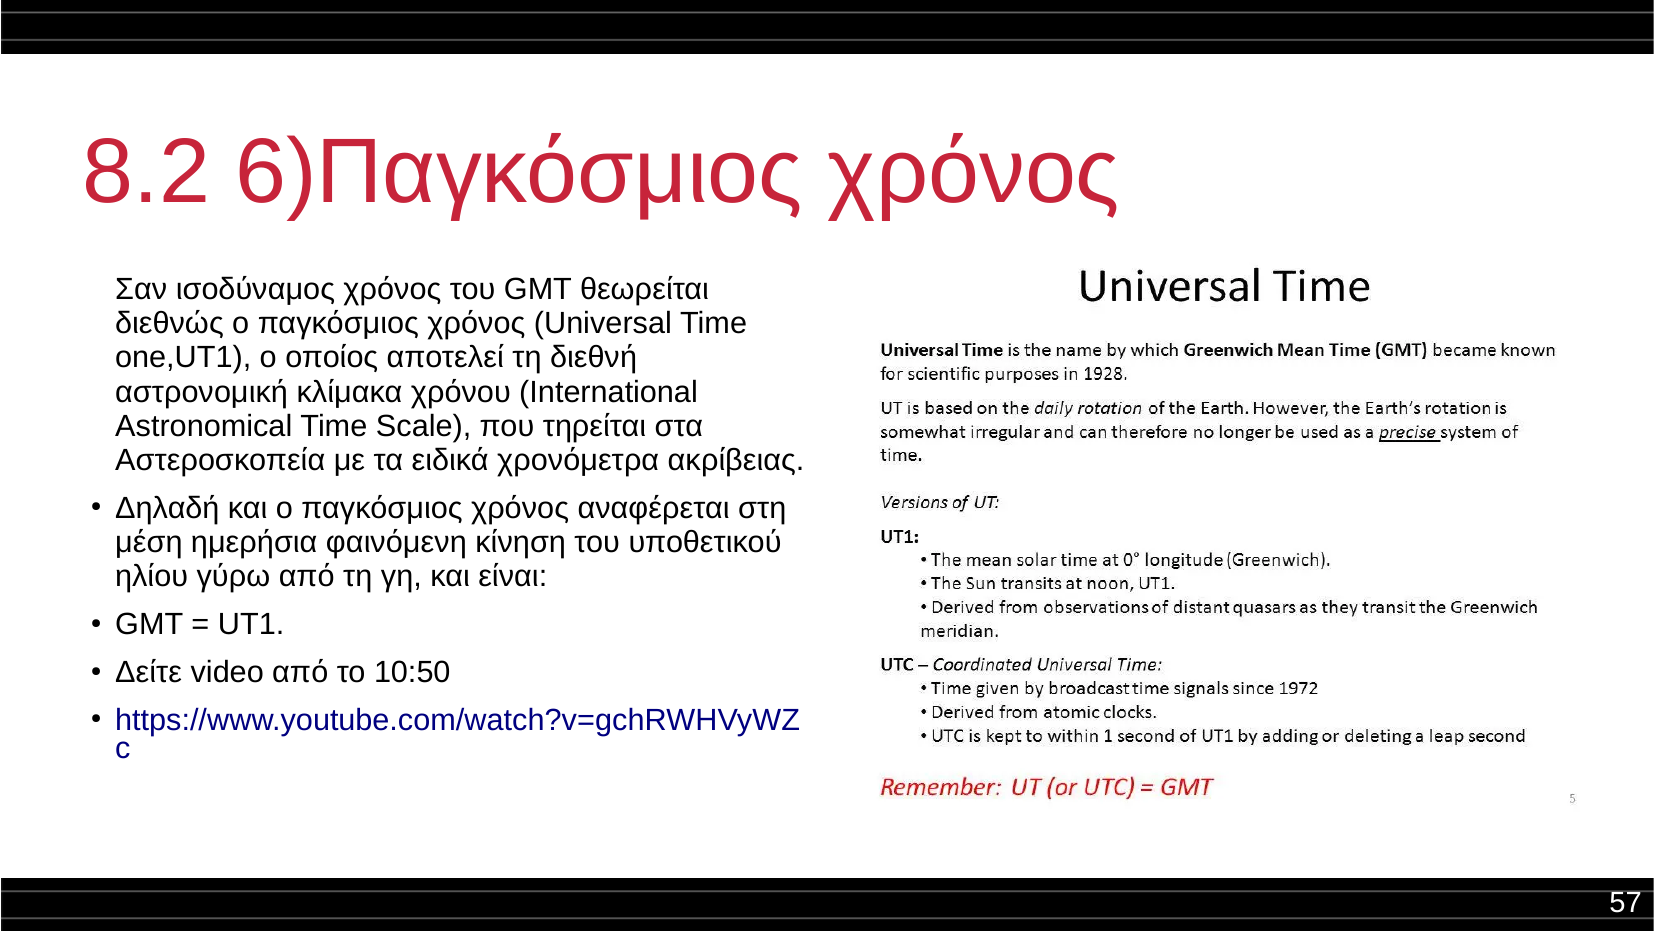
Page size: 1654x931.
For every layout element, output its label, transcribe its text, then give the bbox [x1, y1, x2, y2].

list Σαν ισοδύναμος χρόνος του GΜΤ θεωρείται διεθνώς ο παγκόσμιος χρόνος (Universal Time one,UT1), ο οποίος αποτελεί τη διεθνή αστρονομική κλίμακα χρόνου (Ιnternational Astronomical Time Scale), που τηρείται στα Αστεροσκοπεία με τα ειδικά χρονόμετρα ακρίβειας. Δηλαδή και ο παγκόσμιος χρόνος αναφέρεται στη μέση ημερήσια φαινόμενη κίνηση του υποθετικού ηλίου γύρω από τη γη, και είναι: GΜΤ = UT1. Δείτε video από το 10:50 https://www.youtube.com/watch?v=gchRWHVyWZc [82, 271, 809, 758]
picture [1, 0, 1654, 54]
title 8.2 6)Παγκόσμιος χρόνος [82, 92, 1571, 249]
picture [825, 235, 1623, 826]
picture [1, 878, 1654, 931]
